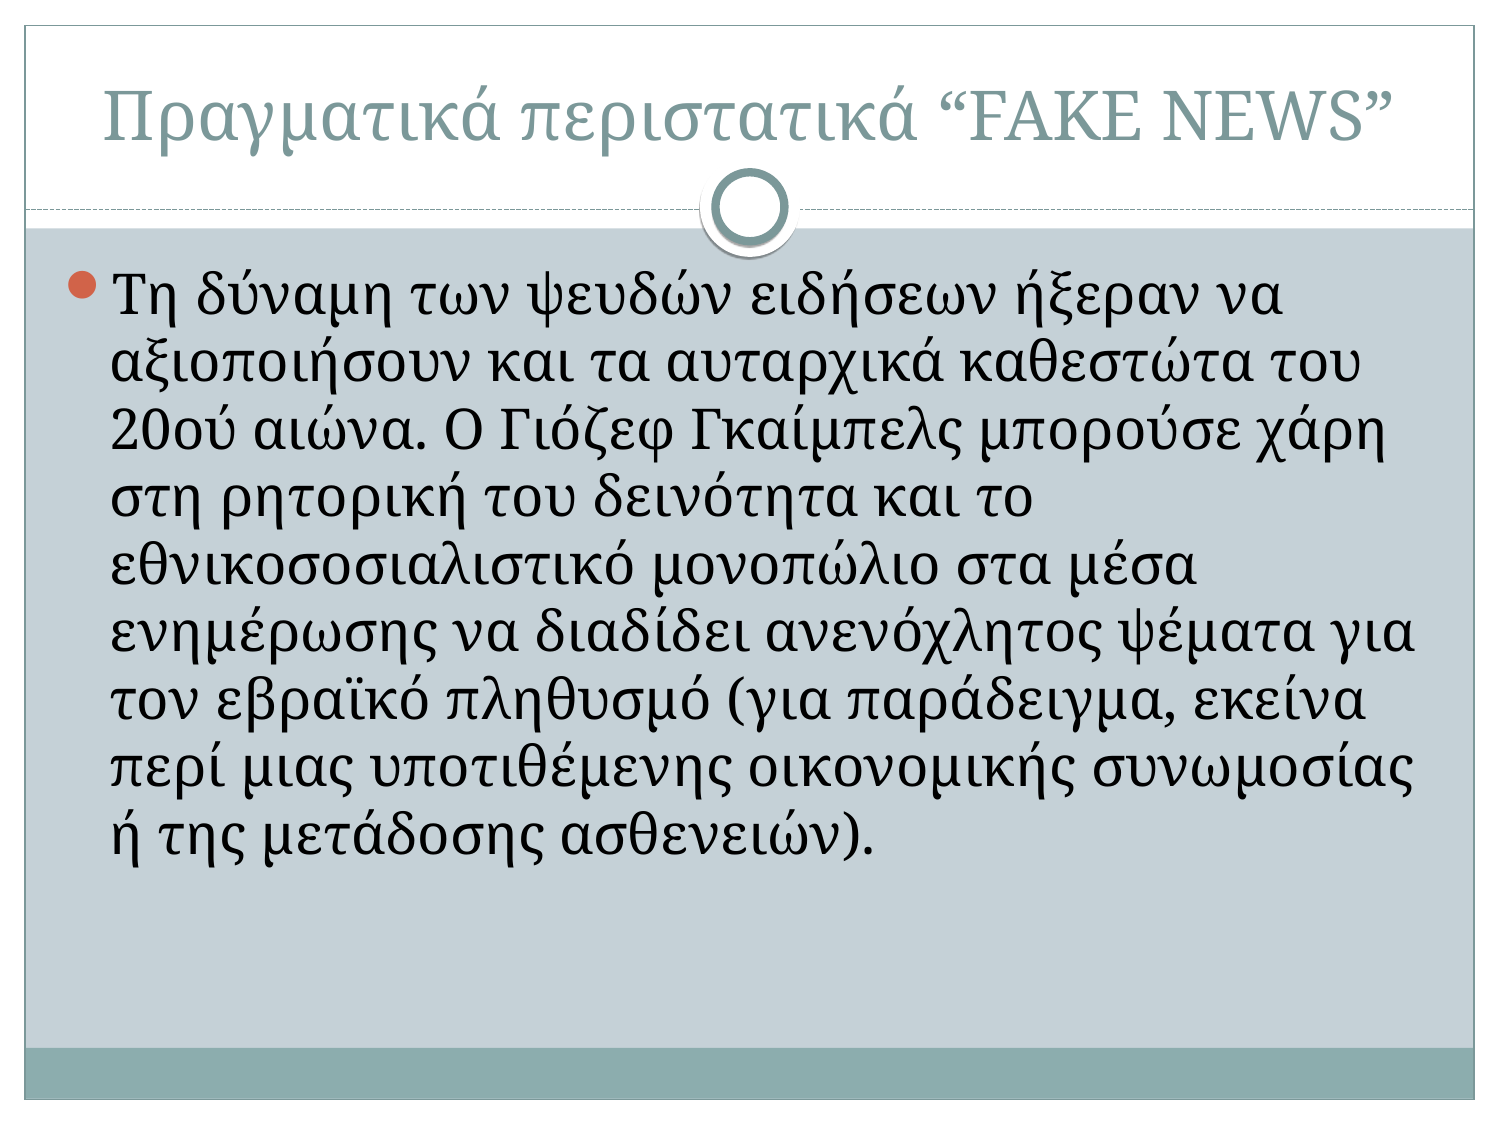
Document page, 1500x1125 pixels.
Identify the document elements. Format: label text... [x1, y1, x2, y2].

title Πραγματικά περιστατικά “FAKE NEWS” [49, 37, 1450, 162]
list Τη δύναμη των ψευδών ειδήσεων ήξεραν να αξιοποιήσουν και τα αυταρχικά καθεστώτα του 20ού αιώνα. Ο Γιόζεφ Γκαίμπελς μπορούσε χάρη στη ρητορική του δεινότητα και το εθνικοσοσιαλιστικό μονοπώλιο στα μέσα ενημέρωσης να διαδίδει ανενόχλητος ψέματα για τον εβραϊκό πληθυσμό (για παράδειγμα, εκείνα περί μιας υποτιθέμενης οικονομικής συνωμοσίας ή της μετάδοσης ασθενειών). [49, 250, 1445, 1001]
